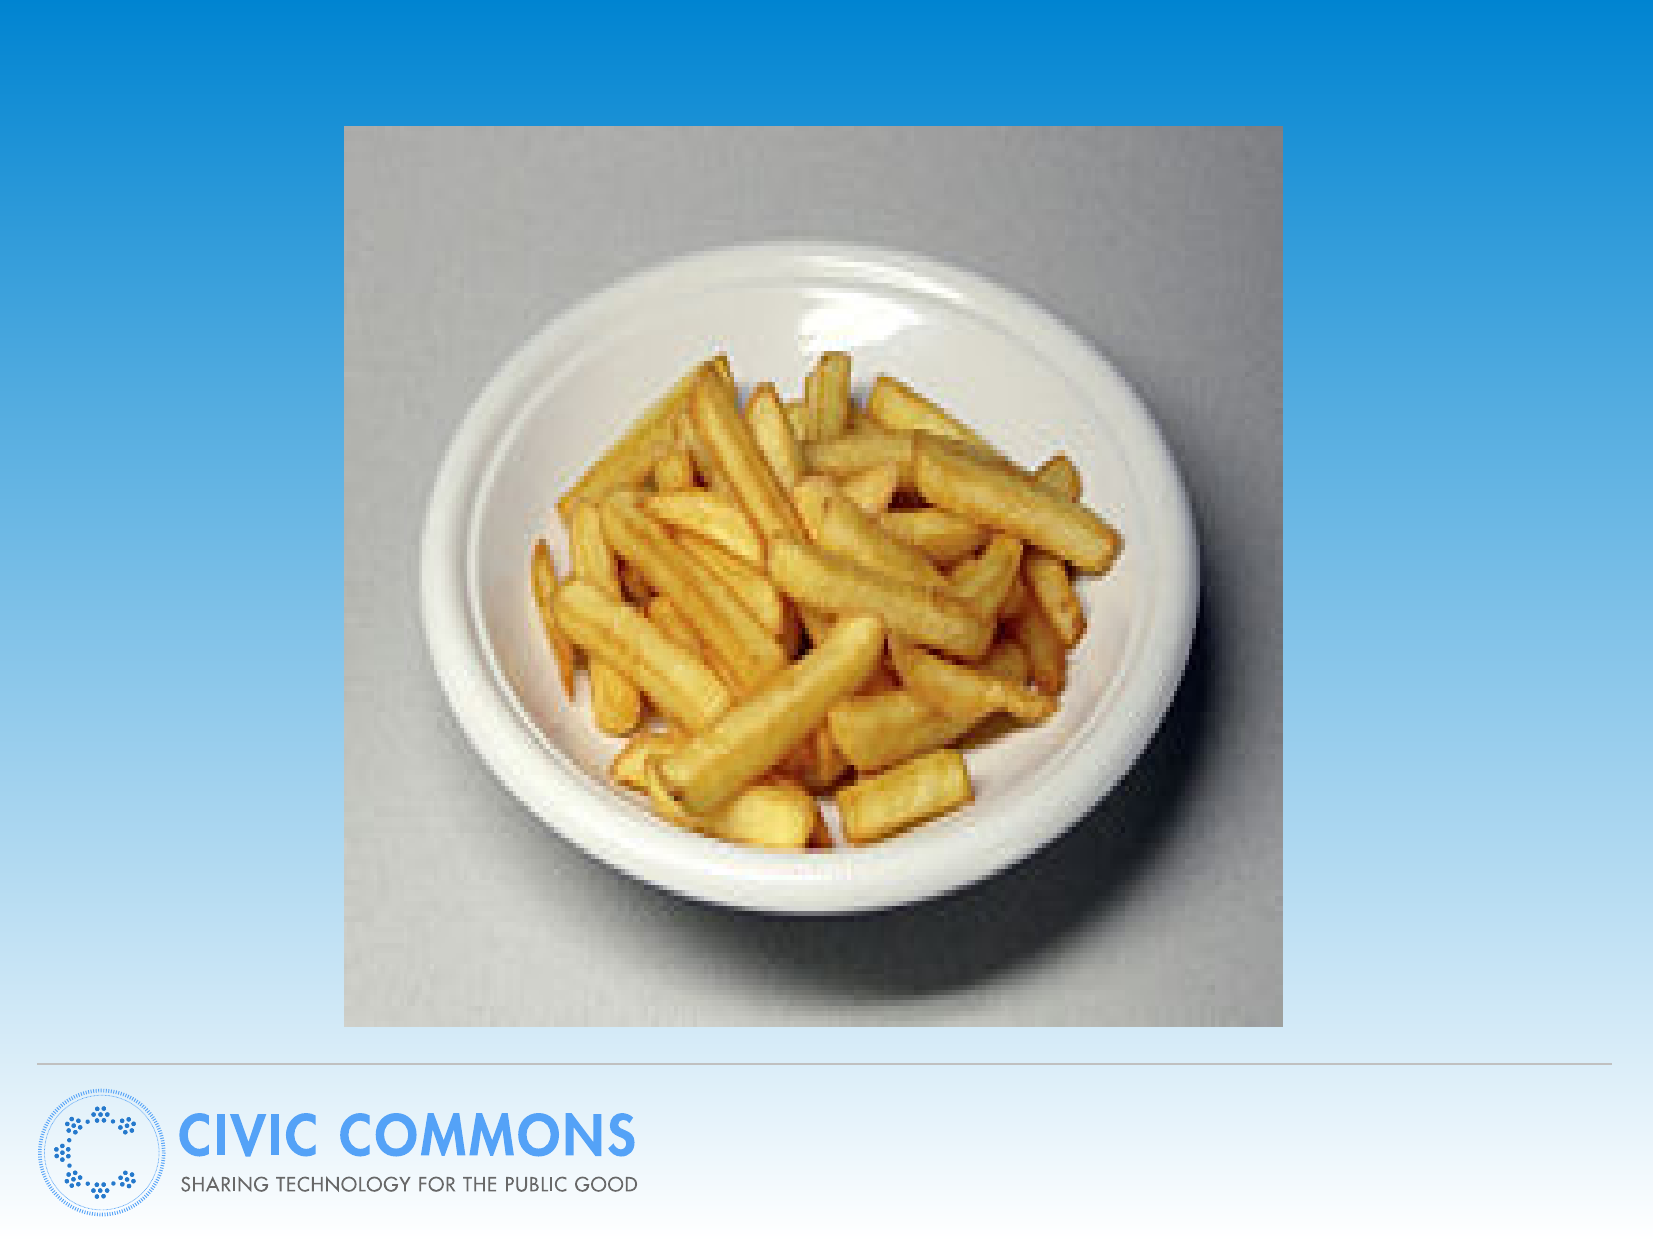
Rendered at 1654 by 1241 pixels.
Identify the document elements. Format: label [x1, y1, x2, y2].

picture [0, 1056, 689, 1241]
picture [344, 126, 1283, 1027]
